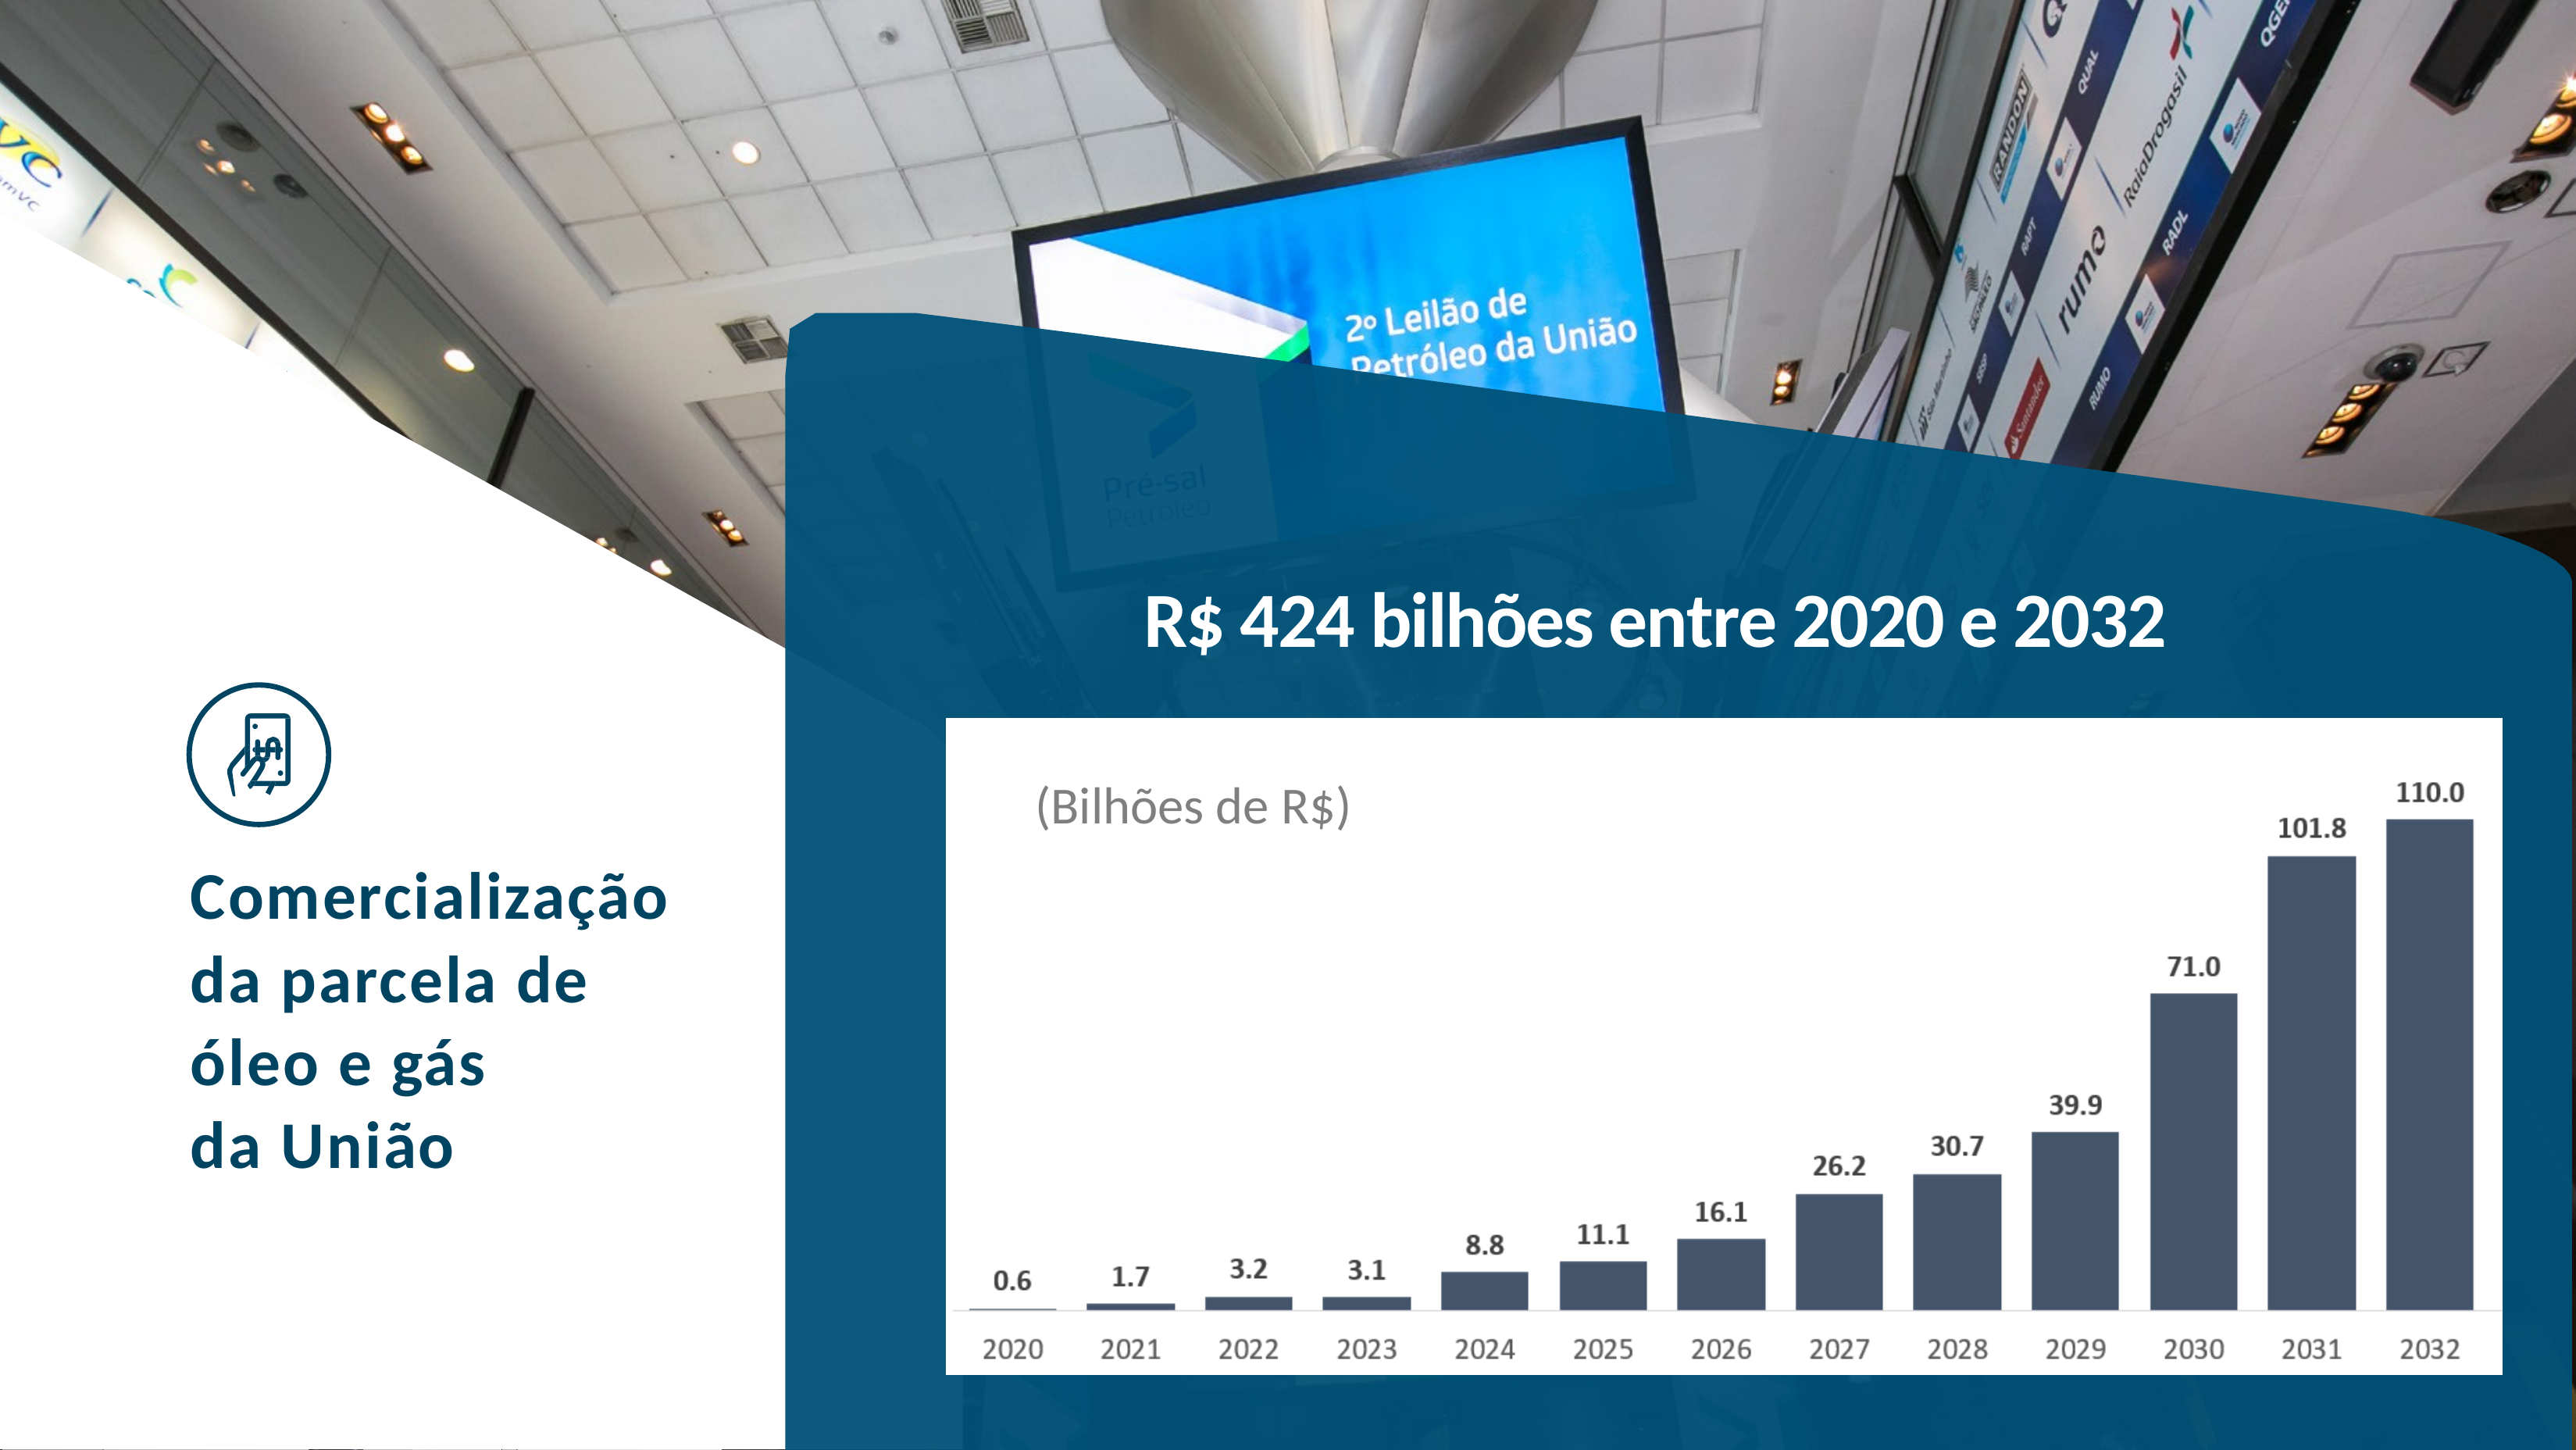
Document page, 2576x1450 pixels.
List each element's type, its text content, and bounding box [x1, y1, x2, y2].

text_box R$ 424 bilhões entre 2020 e 2032 [1133, 563, 2179, 669]
text_box [0, 0, 2576, 1450]
text_box (Bilhões de R$) [1023, 766, 1368, 841]
picture [946, 718, 2502, 1375]
text_box Comercialização da parcela de óleo e gás da União [188, 849, 770, 1186]
